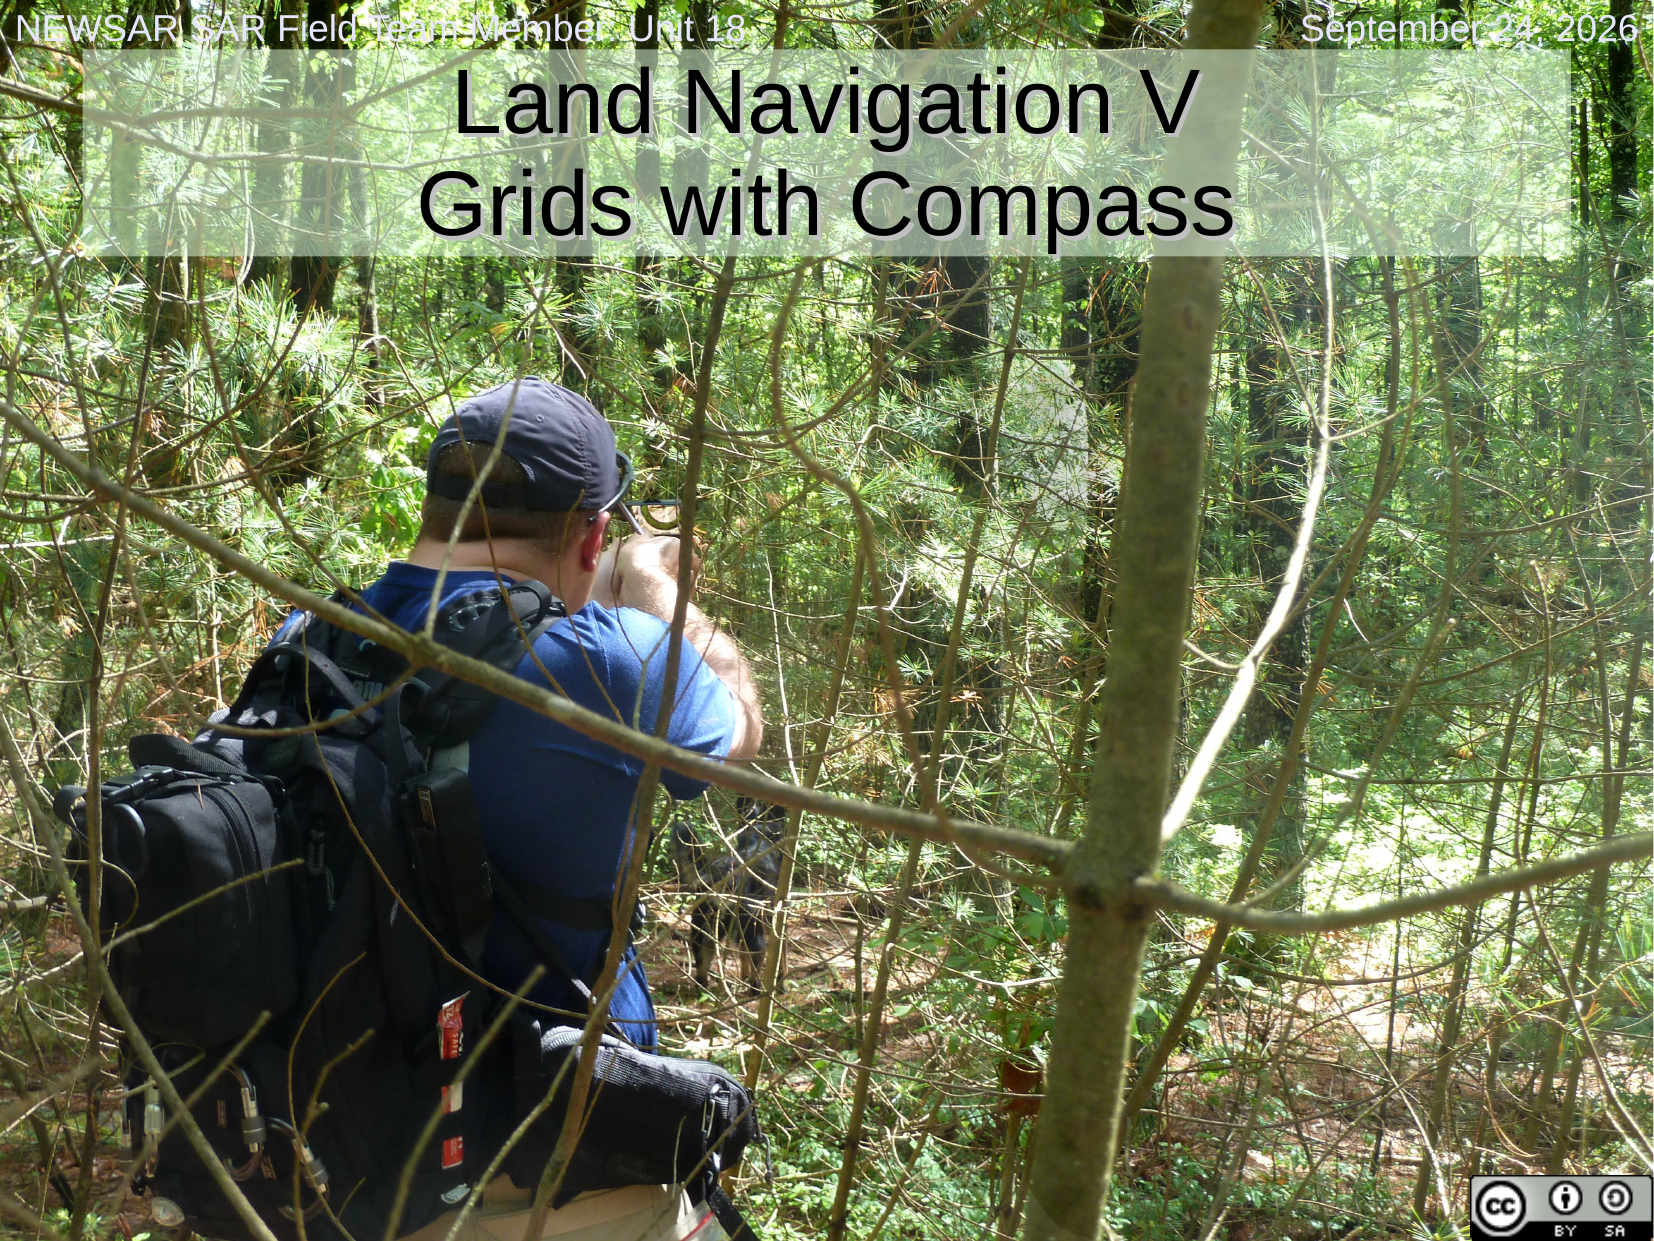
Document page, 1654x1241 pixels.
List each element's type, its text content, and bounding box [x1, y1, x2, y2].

text_box February 19, 2020 [1166, 0, 1654, 57]
text_box NEWSAR SAR Field Team Member: Unit 18 [0, 0, 932, 57]
picture [0, 57, 1654, 1241]
title Land Navigation V Grids with Compass [82, 49, 1571, 257]
picture [932, 0, 1166, 49]
